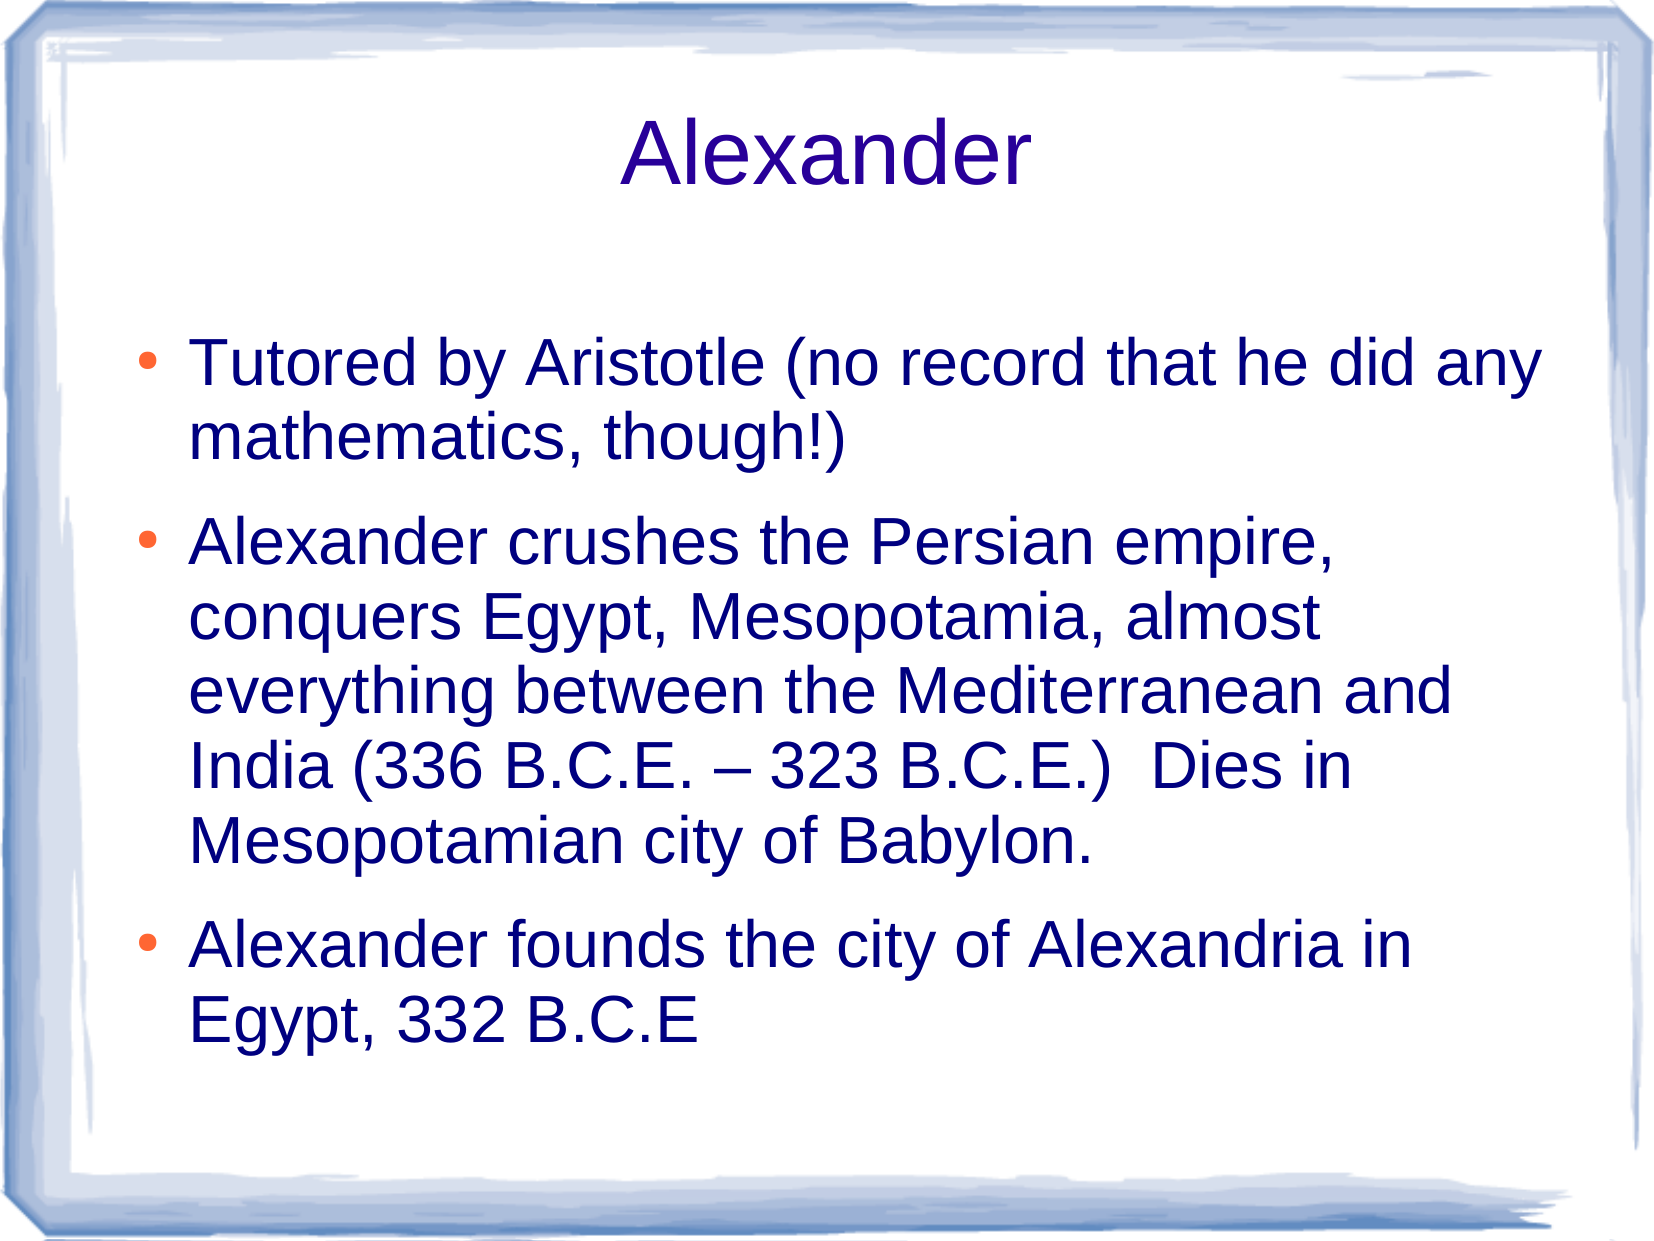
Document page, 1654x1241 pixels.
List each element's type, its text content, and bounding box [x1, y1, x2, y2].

title Alexander [82, 56, 1571, 250]
list Tutored by Aristotle (no record that he did any mathematics, though!) Alexander crushes the Persian empire, conquers Egypt, Mesopotamia, almost everything between the Mediterranean and India (336 B.C.E. – 323 B.C.E.) Dies in Mesopotamian city of Babylon. Alexander founds the city of Alexandria in Egypt, 332 B.C.E [118, 324, 1571, 1057]
picture [0, 0, 1654, 1241]
